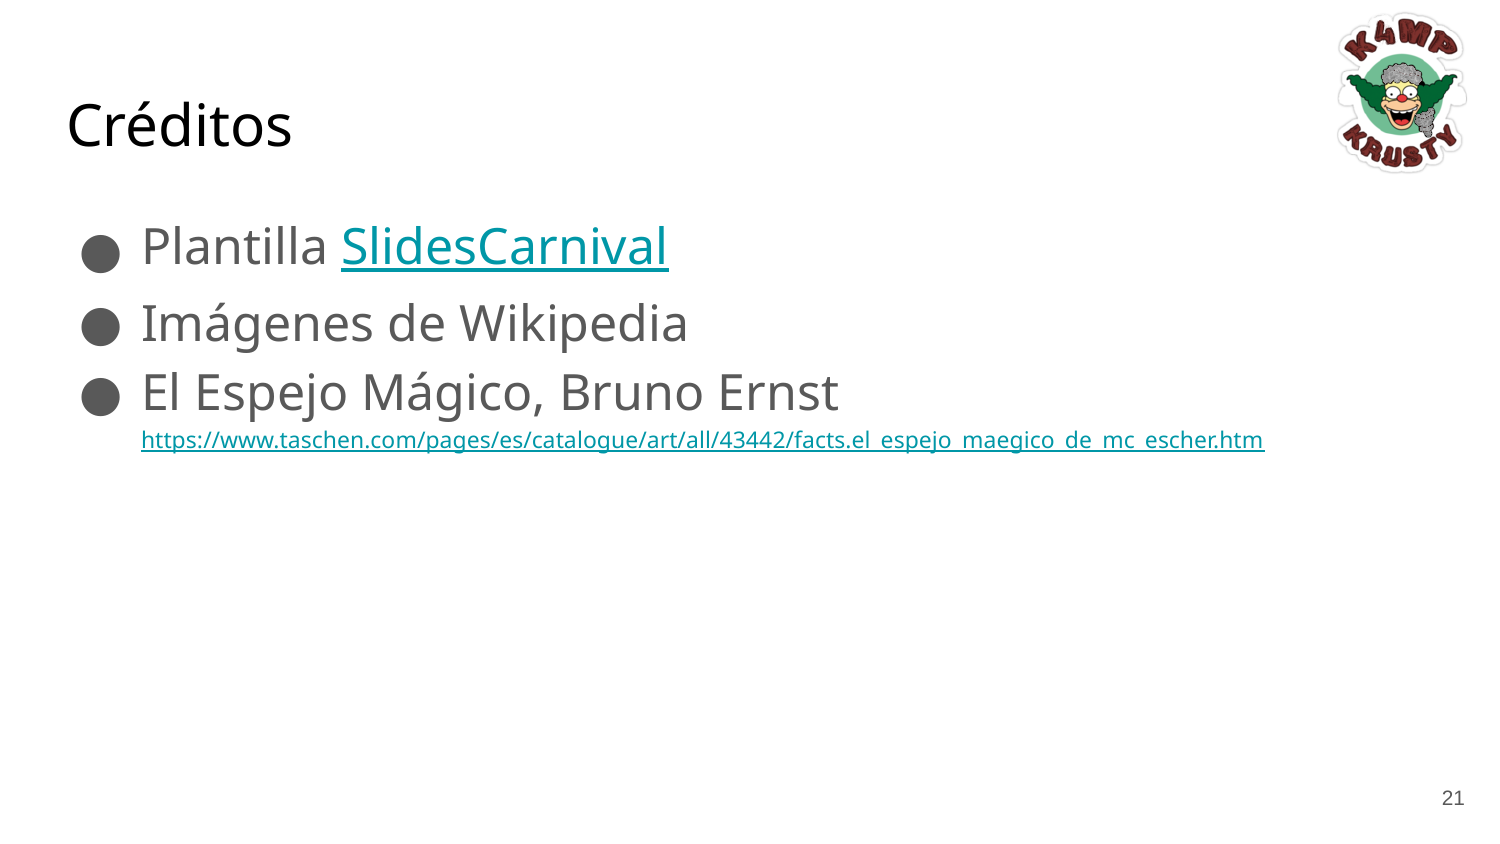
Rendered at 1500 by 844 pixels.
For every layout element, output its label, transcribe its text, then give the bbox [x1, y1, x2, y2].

title Créditos [51, 72, 1449, 167]
picture [1316, 10, 1488, 175]
slide_number 1 [1389, 764, 1480, 830]
list Plantilla SlidesCarnival Imágenes de Wikipedia El Espejo Mágico, Bruno Ernst https://www.taschen.com/pages/es/catalogue/art/all/43442/facts.el_espejo_maegico_de_mc_escher.htm [51, 189, 1449, 750]
